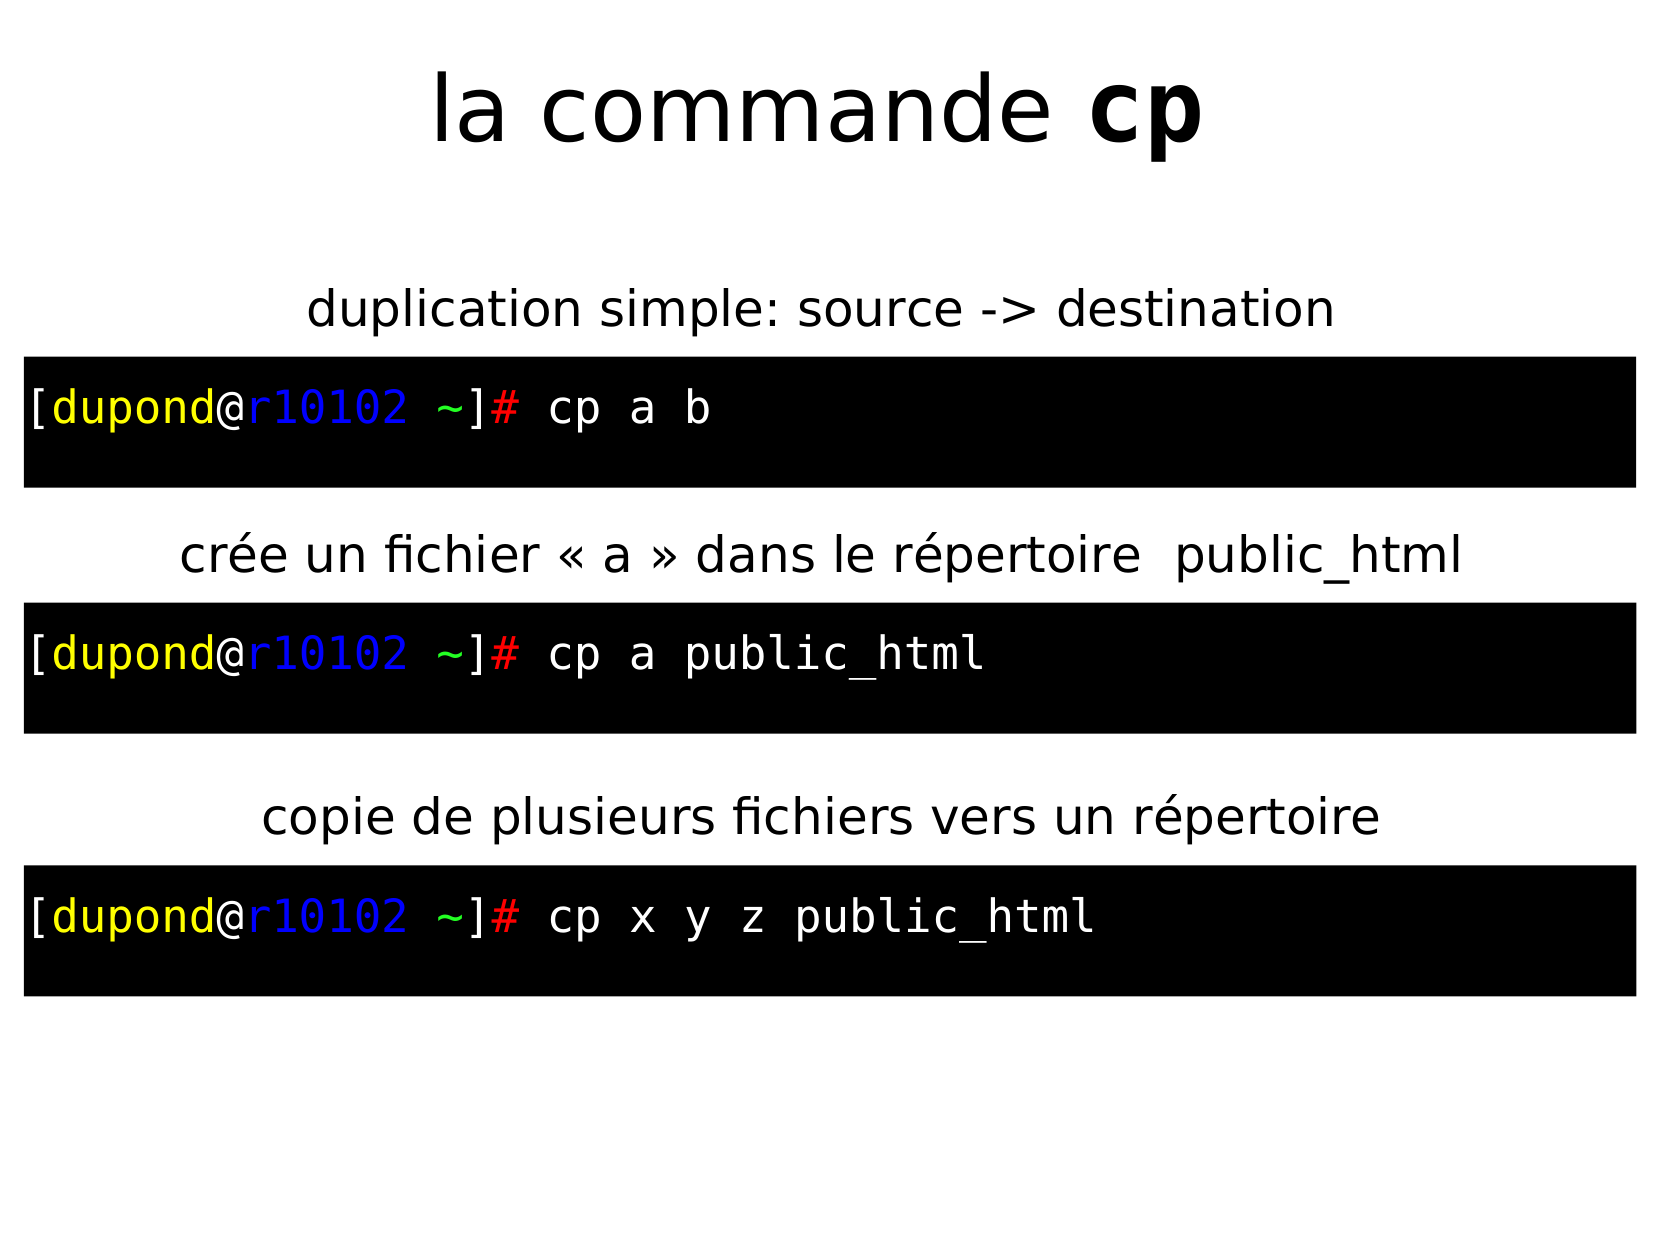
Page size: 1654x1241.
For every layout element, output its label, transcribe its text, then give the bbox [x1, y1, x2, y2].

text_box [dupond@r10102 ~]# cp a public_html [23, 602, 1637, 734]
text_box copie de plusieurs fichiers vers un répertoire [74, 788, 1570, 905]
text_box [dupond@r10102 ~]# cp x y z public_html [23, 865, 1637, 997]
text_box crée un fichier « a » dans le répertoire public_html [74, 525, 1570, 643]
text_box [dupond@r10102 ~]# cp a b [23, 356, 1637, 488]
title la commande cp [126, 40, 1508, 173]
text_box duplication simple: source -> destination [74, 279, 1570, 397]
